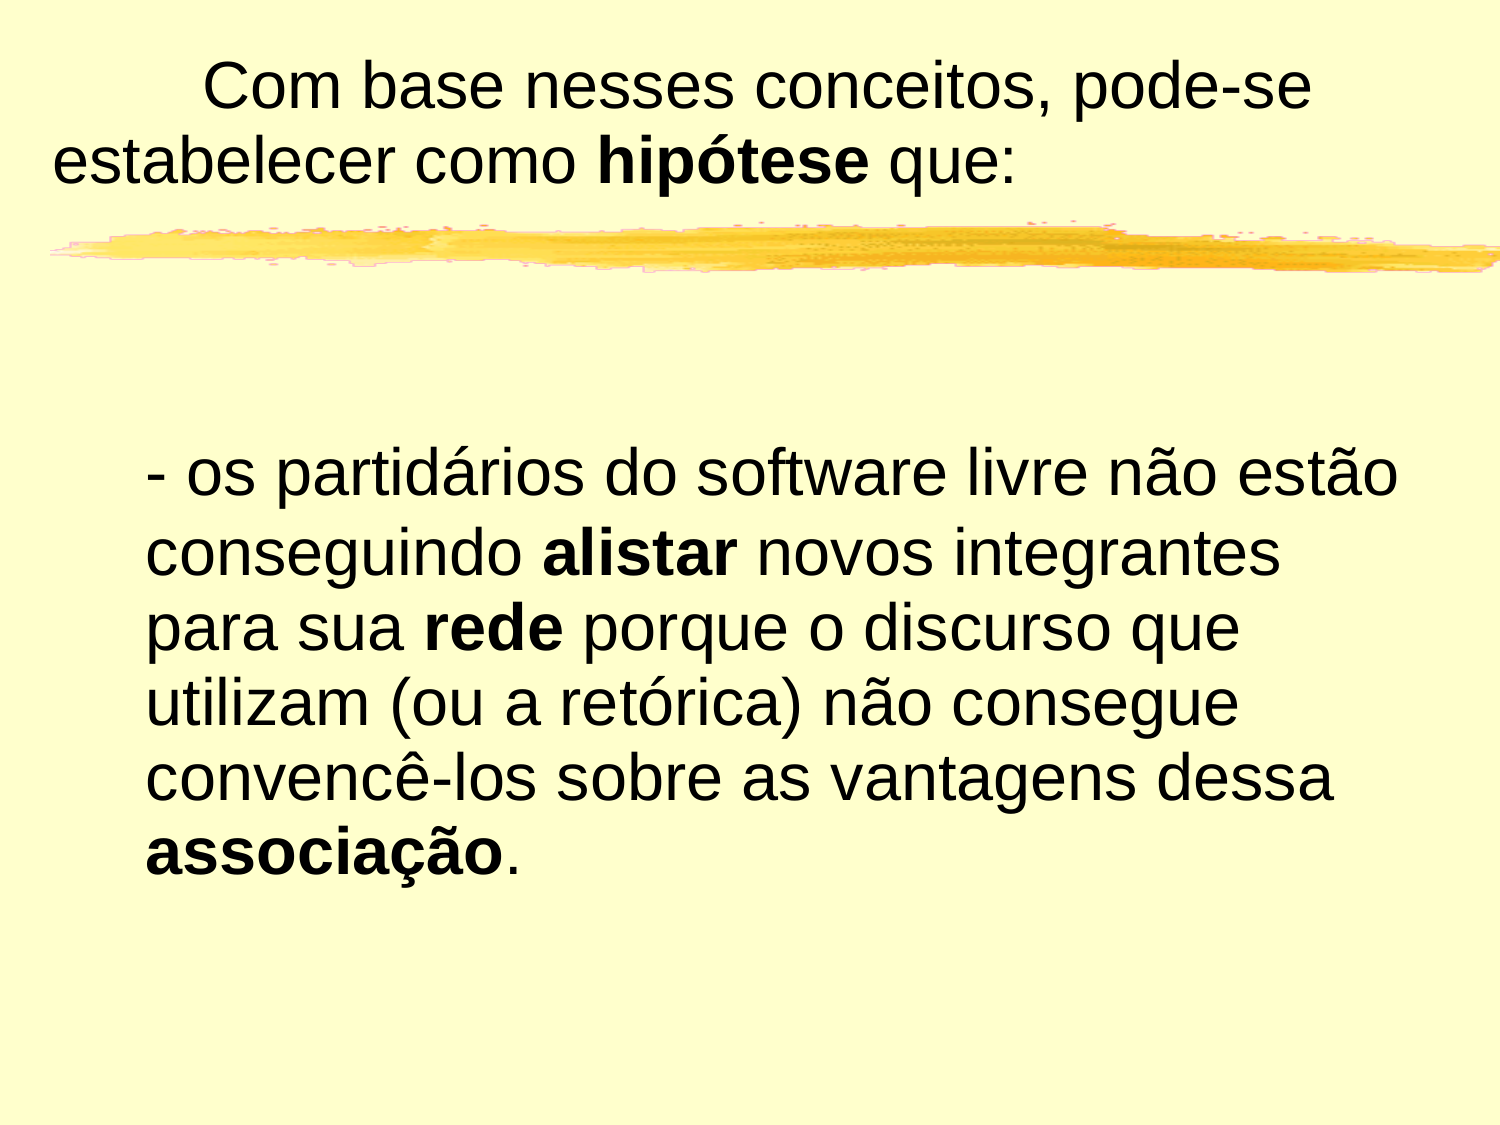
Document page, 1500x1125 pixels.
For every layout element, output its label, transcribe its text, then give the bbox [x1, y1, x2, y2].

picture [50, 215, 1500, 284]
list - os partidários do software livre não estão conseguindo alistar novos integrantes para sua rede porque o discurso que utilizam (ou a retórica) não consegue convencê-los sobre as vantagens dessa associação. [74, 309, 1417, 994]
title Com base nesses conceitos, pode-se estabelecer como hipótese que: [37, 29, 1500, 206]
